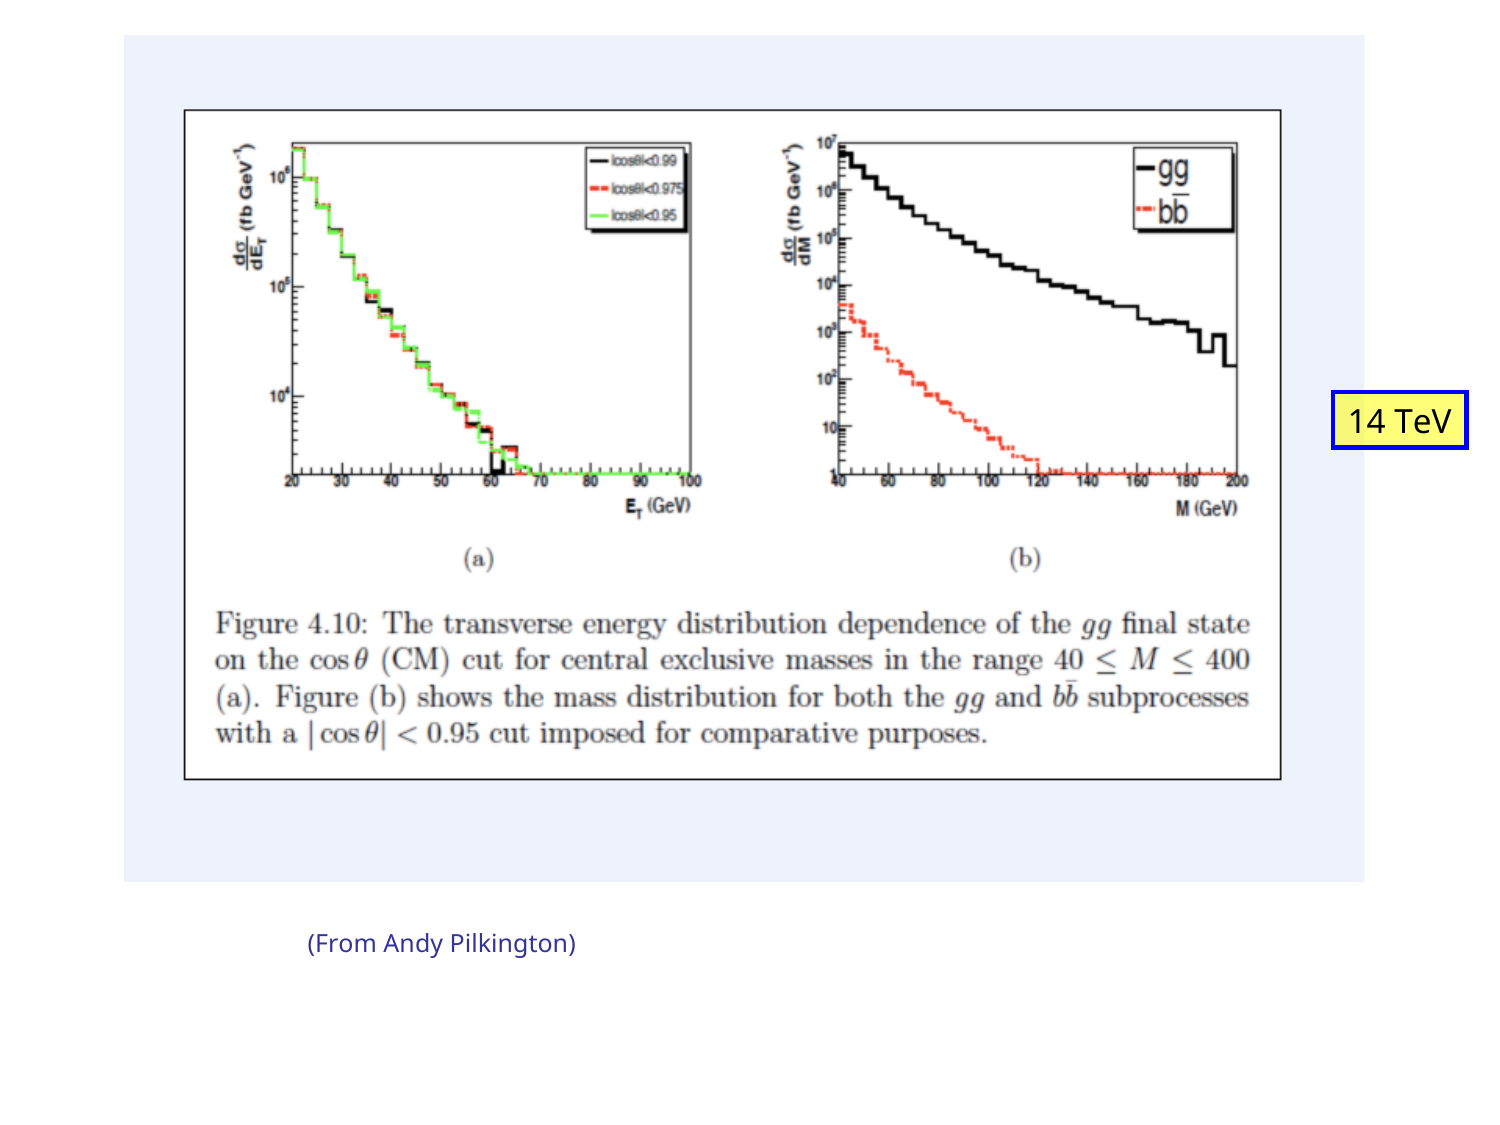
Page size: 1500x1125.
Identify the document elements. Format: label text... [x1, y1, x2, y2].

text_box (From Andy Pilkington) [292, 920, 592, 966]
picture [123, 35, 1365, 882]
text_box 14 TeV [1332, 392, 1467, 448]
